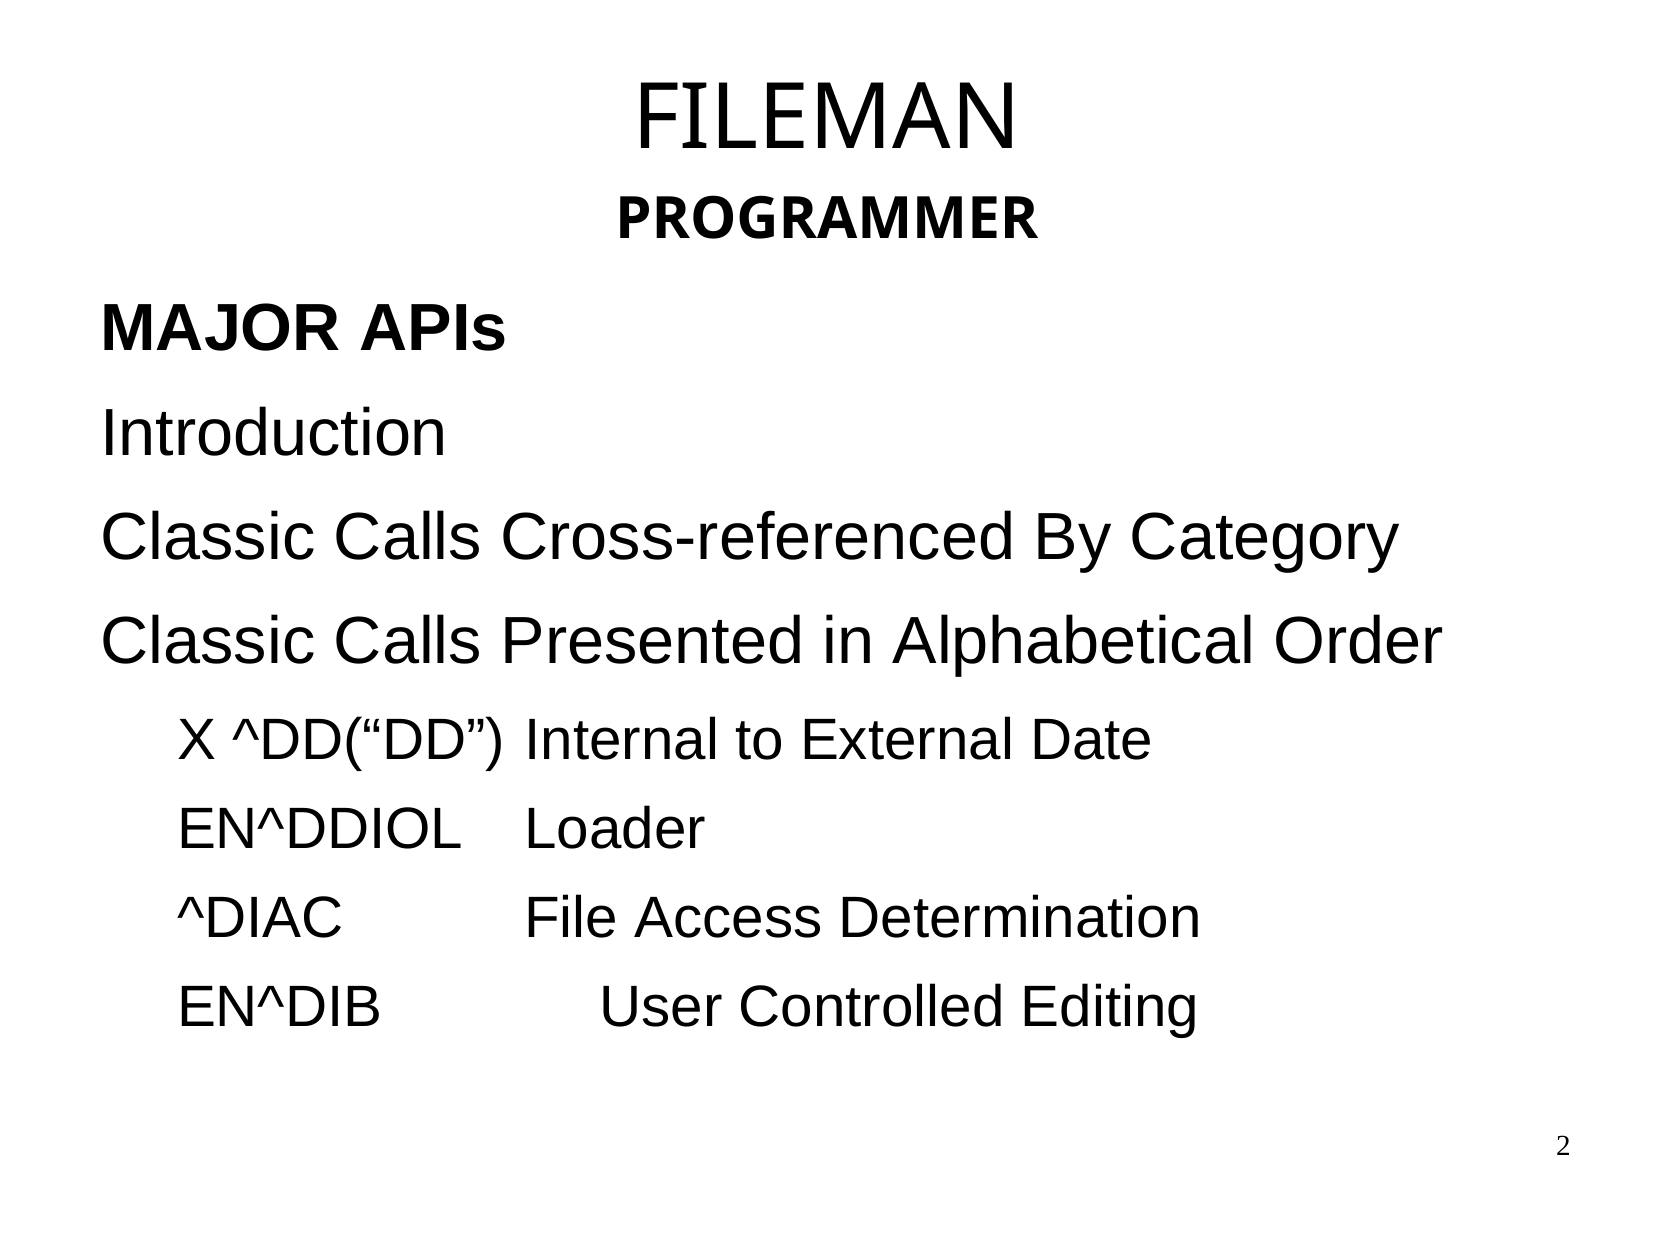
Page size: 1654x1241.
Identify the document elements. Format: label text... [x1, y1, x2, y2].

list MAJOR APIs Introduction Classic Calls Cross-referenced By Category Classic Calls Presented in Alphabetical Order X ^DD(“DD”) Internal to External Date EN^DDIOL Loader ^DIAC File Access Determination EN^DIB User Controlled Editing [82, 290, 1571, 1094]
title FILEMAN PROGRAMMER [82, 47, 1571, 259]
